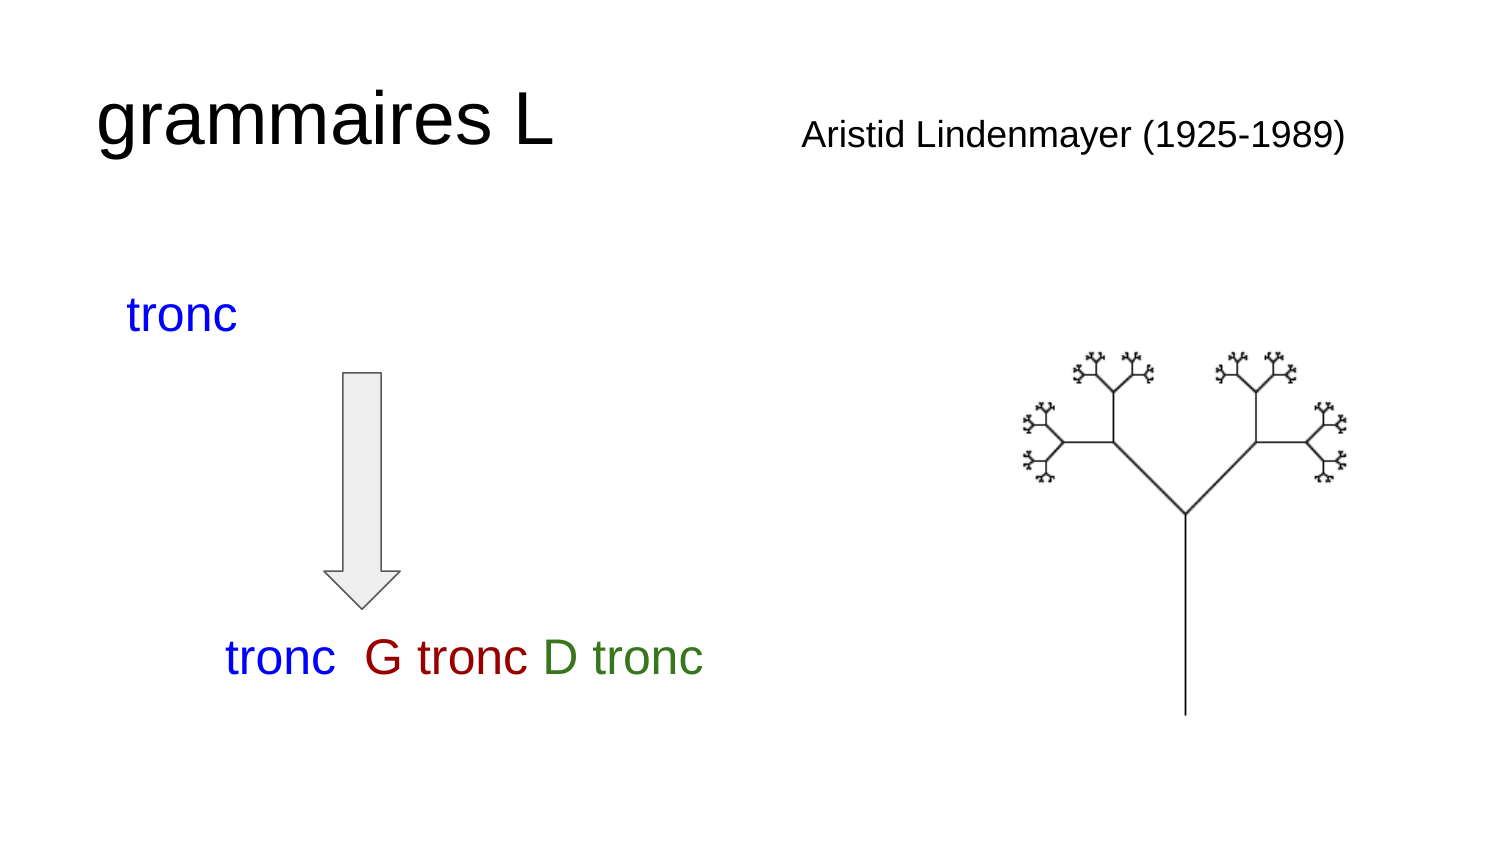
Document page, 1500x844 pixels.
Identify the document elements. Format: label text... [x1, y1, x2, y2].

picture [950, 260, 1420, 730]
text_box grammaires L [81, 54, 1286, 195]
text_box [323, 372, 401, 610]
text_box Aristid Lindenmayer (1925-1989) [786, 95, 1500, 236]
text_box tronc [111, 266, 828, 408]
text_box tronc G tronc D tronc [210, 609, 926, 750]
